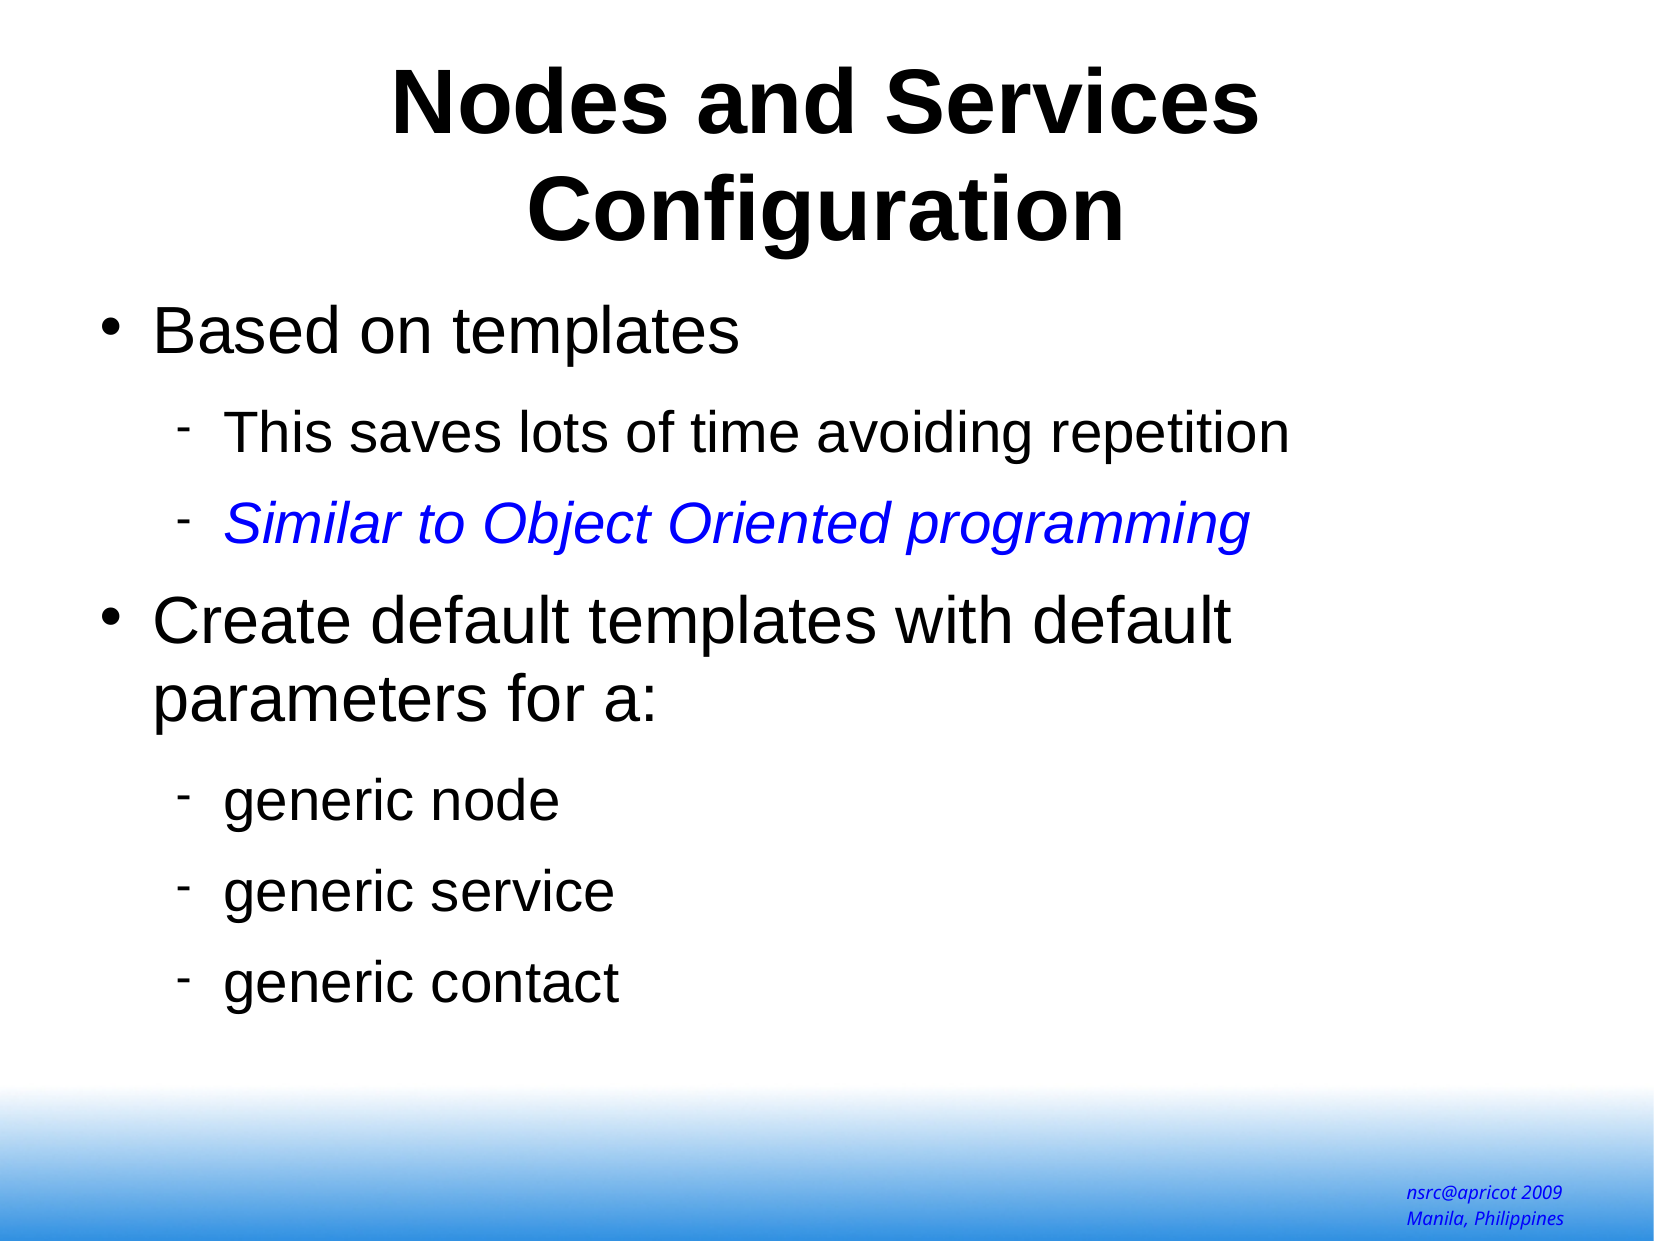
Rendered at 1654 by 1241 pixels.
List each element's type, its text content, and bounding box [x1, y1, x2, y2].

list Based on templates This saves lots of time avoiding repetition Similar to Object Oriented programming Create default templates with default parameters for a: generic node generic service generic contact [82, 290, 1571, 1110]
picture [0, 1083, 1654, 1241]
title Nodes and Services Configuration [82, 38, 1571, 268]
